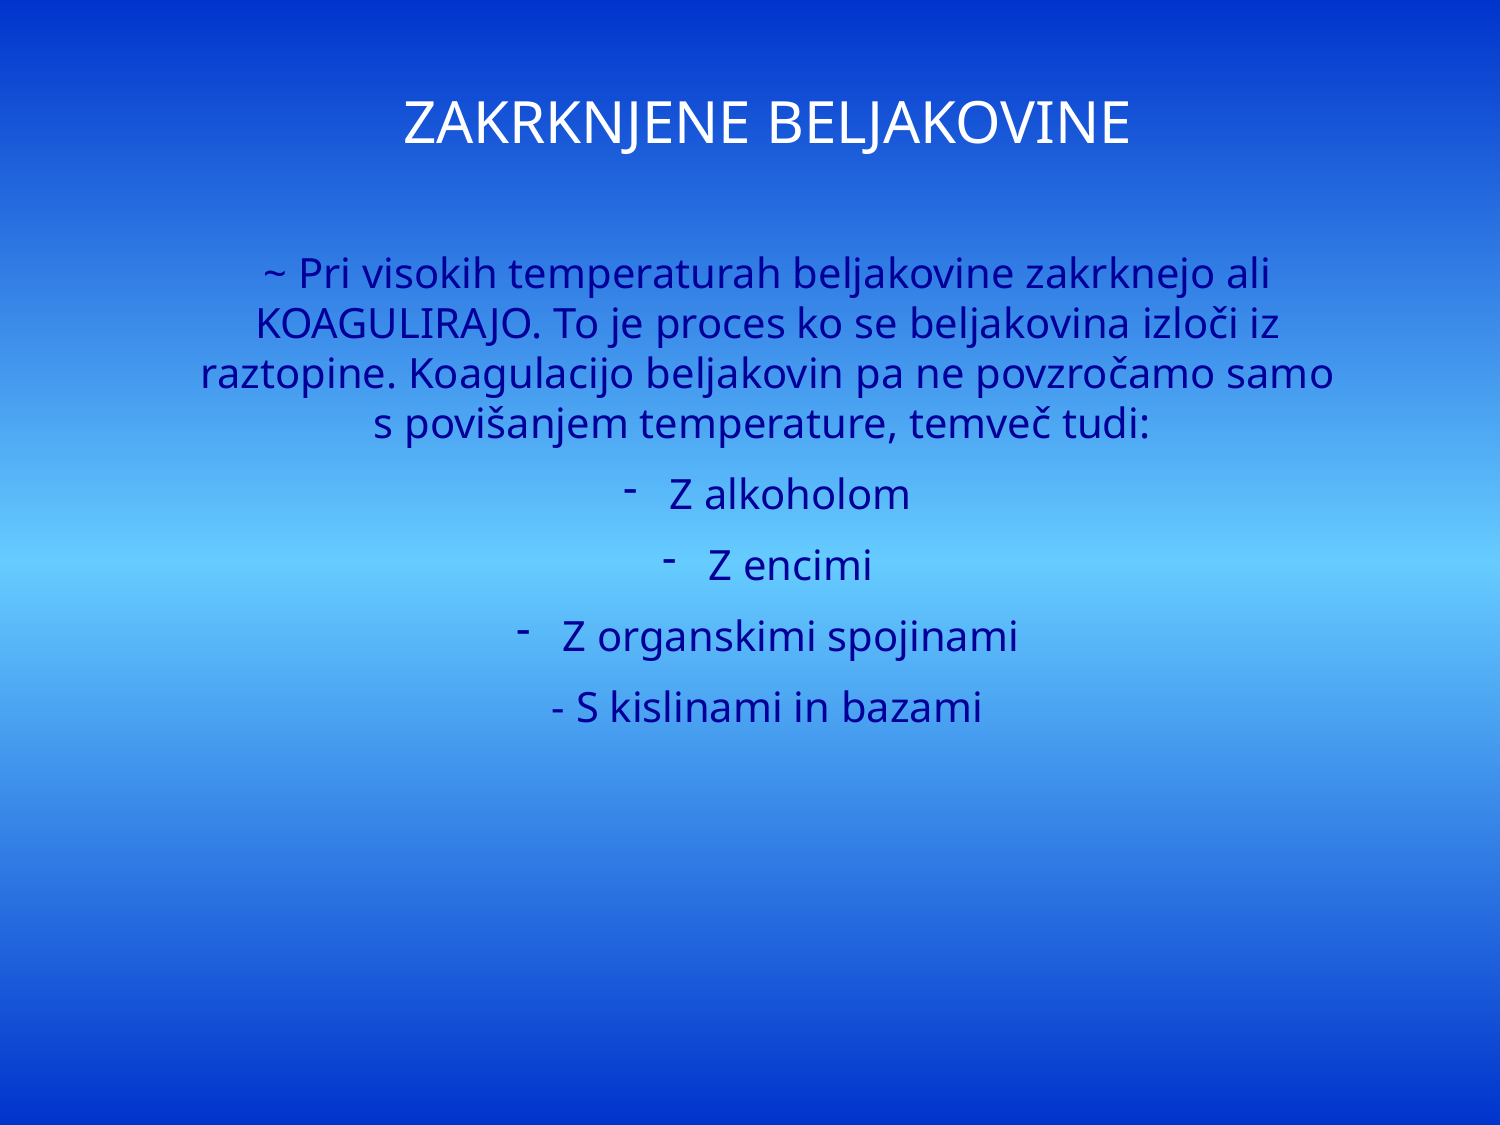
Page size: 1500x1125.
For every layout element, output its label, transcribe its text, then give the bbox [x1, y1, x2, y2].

text_box ZAKRKNJENE BELJAKOVINE ~ Pri visokih temperaturah beljakovine zakrknejo ali KOAGULIRAJO. To je proces ko se beljakovina izloči iz raztopine. Koagulacijo beljakovin pa ne povzročamo samo s povišanjem temperature, temveč tudi: Z alkoholom Z encimi Z organskimi spojinami - S kislinami in bazami [171, 78, 1365, 739]
